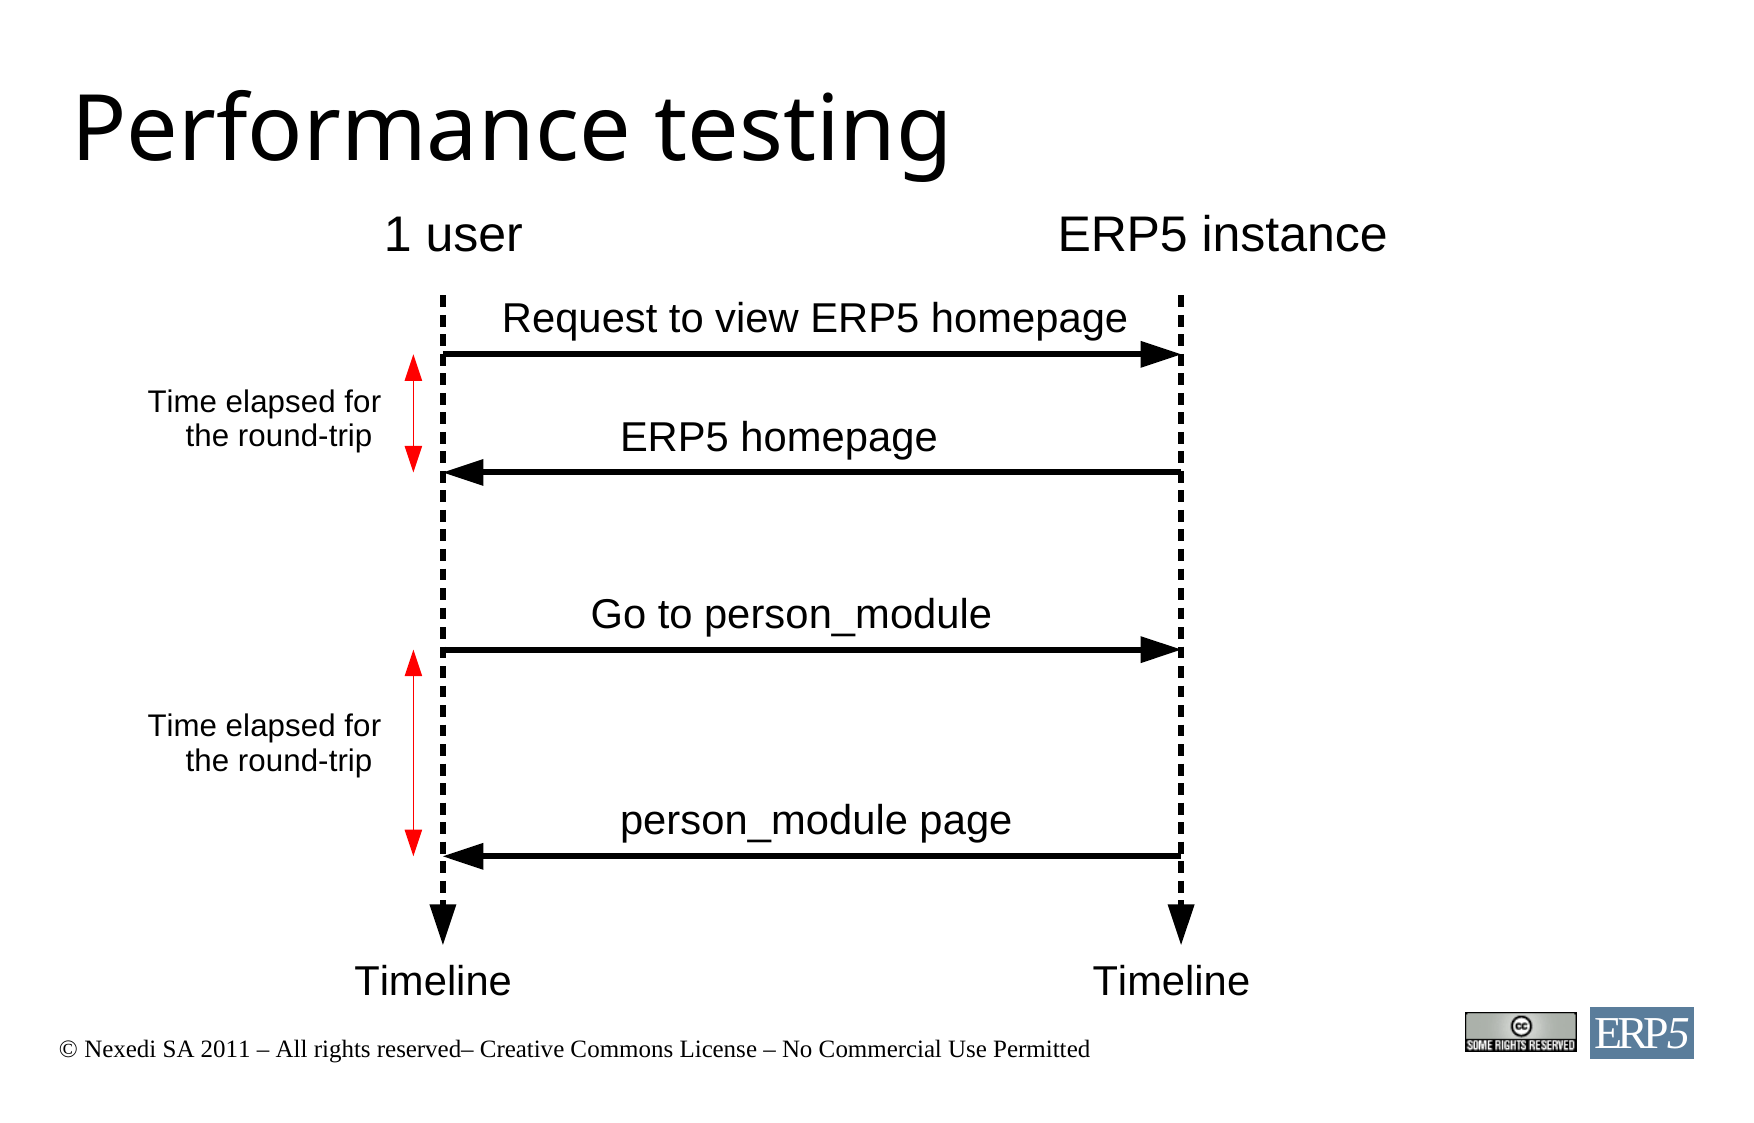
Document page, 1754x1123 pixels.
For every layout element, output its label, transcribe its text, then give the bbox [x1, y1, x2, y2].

text_box Request to view ERP5 homepage [501, 295, 1152, 342]
text_box Time elapsed for the round-trip [147, 708, 384, 794]
text_box ERP5 homepage [620, 413, 945, 460]
text_box ERP5 instance [1057, 206, 1388, 263]
picture [1465, 1012, 1577, 1052]
text_box Go to person_module [590, 590, 1004, 638]
text_box Time elapsed for the round-trip [147, 383, 384, 470]
text_box 1 user [383, 206, 523, 263]
title Performance testing [71, 63, 1707, 187]
text_box Timeline [1092, 957, 1270, 1004]
text_box Timeline [354, 957, 532, 1004]
text_box person_module page [620, 797, 1034, 844]
